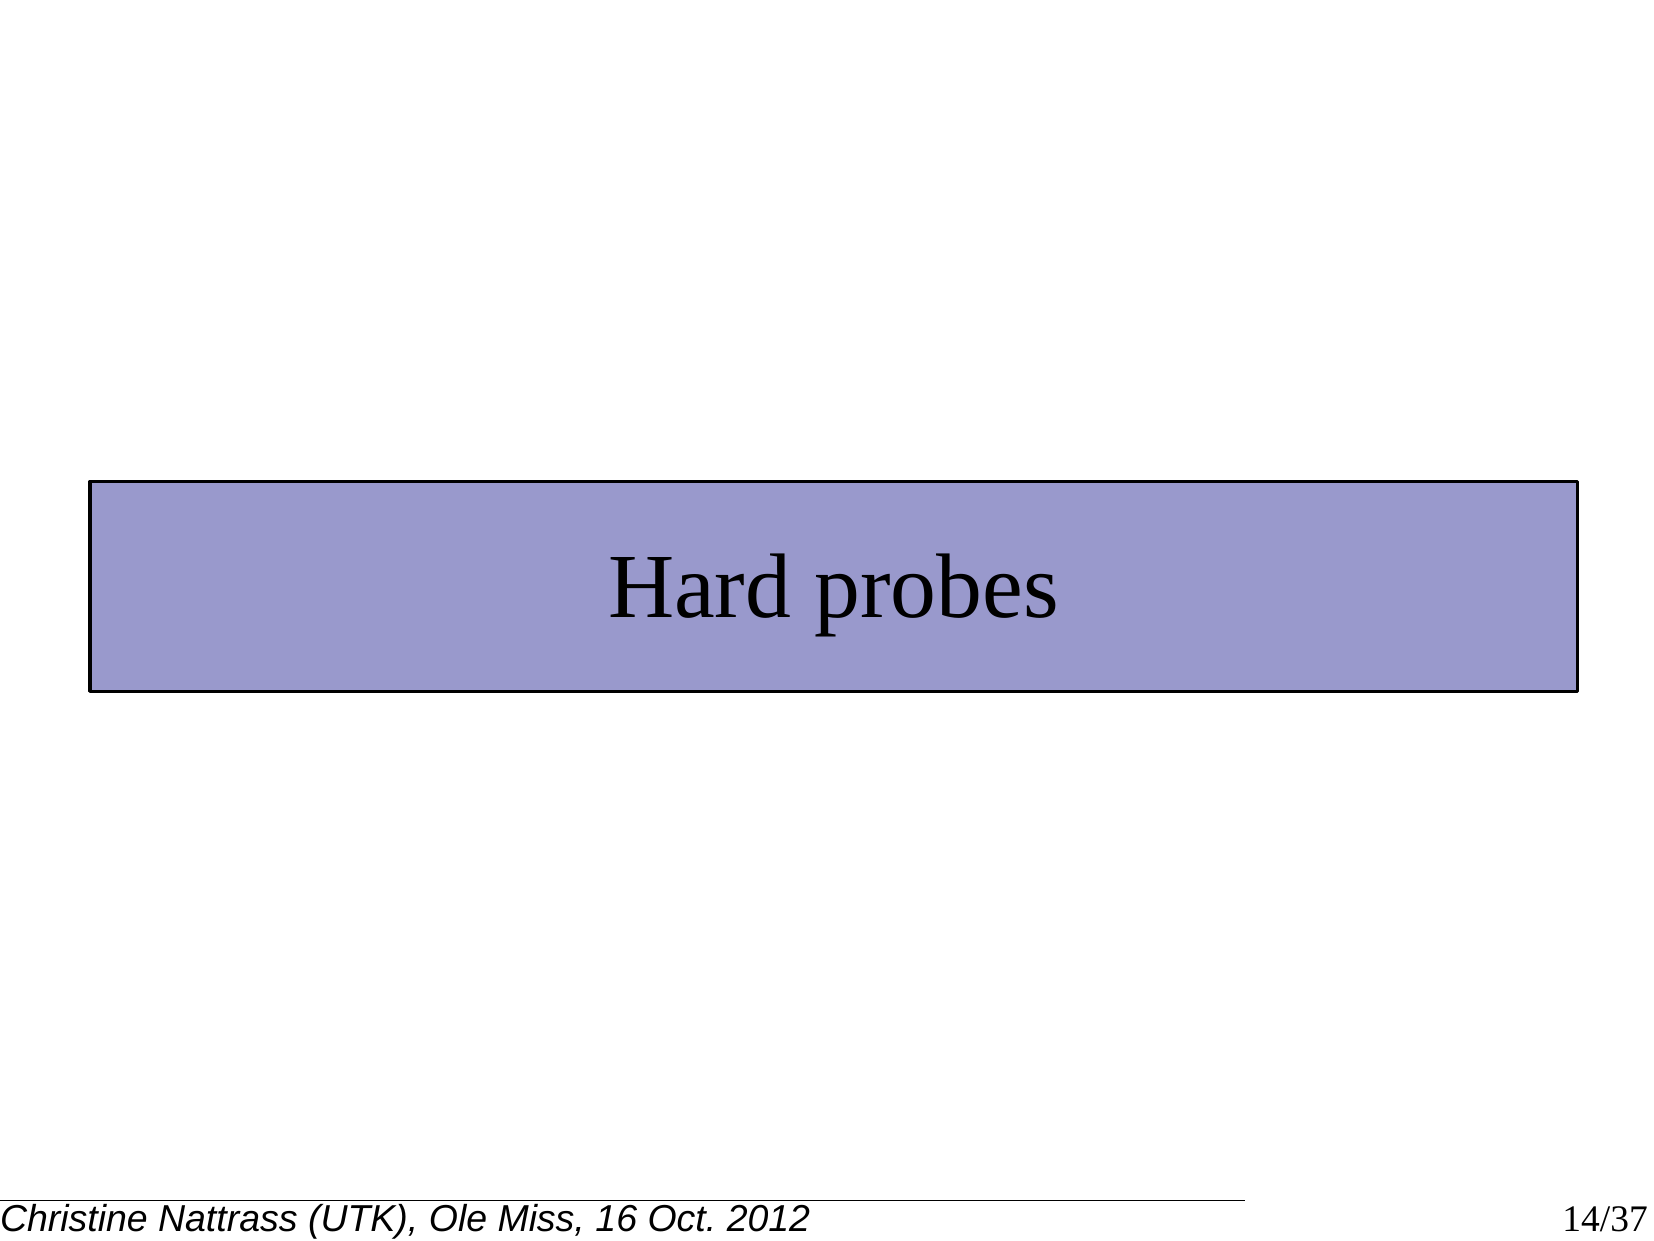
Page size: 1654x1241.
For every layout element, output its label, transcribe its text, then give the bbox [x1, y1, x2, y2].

title Hard probes [90, 481, 1578, 692]
